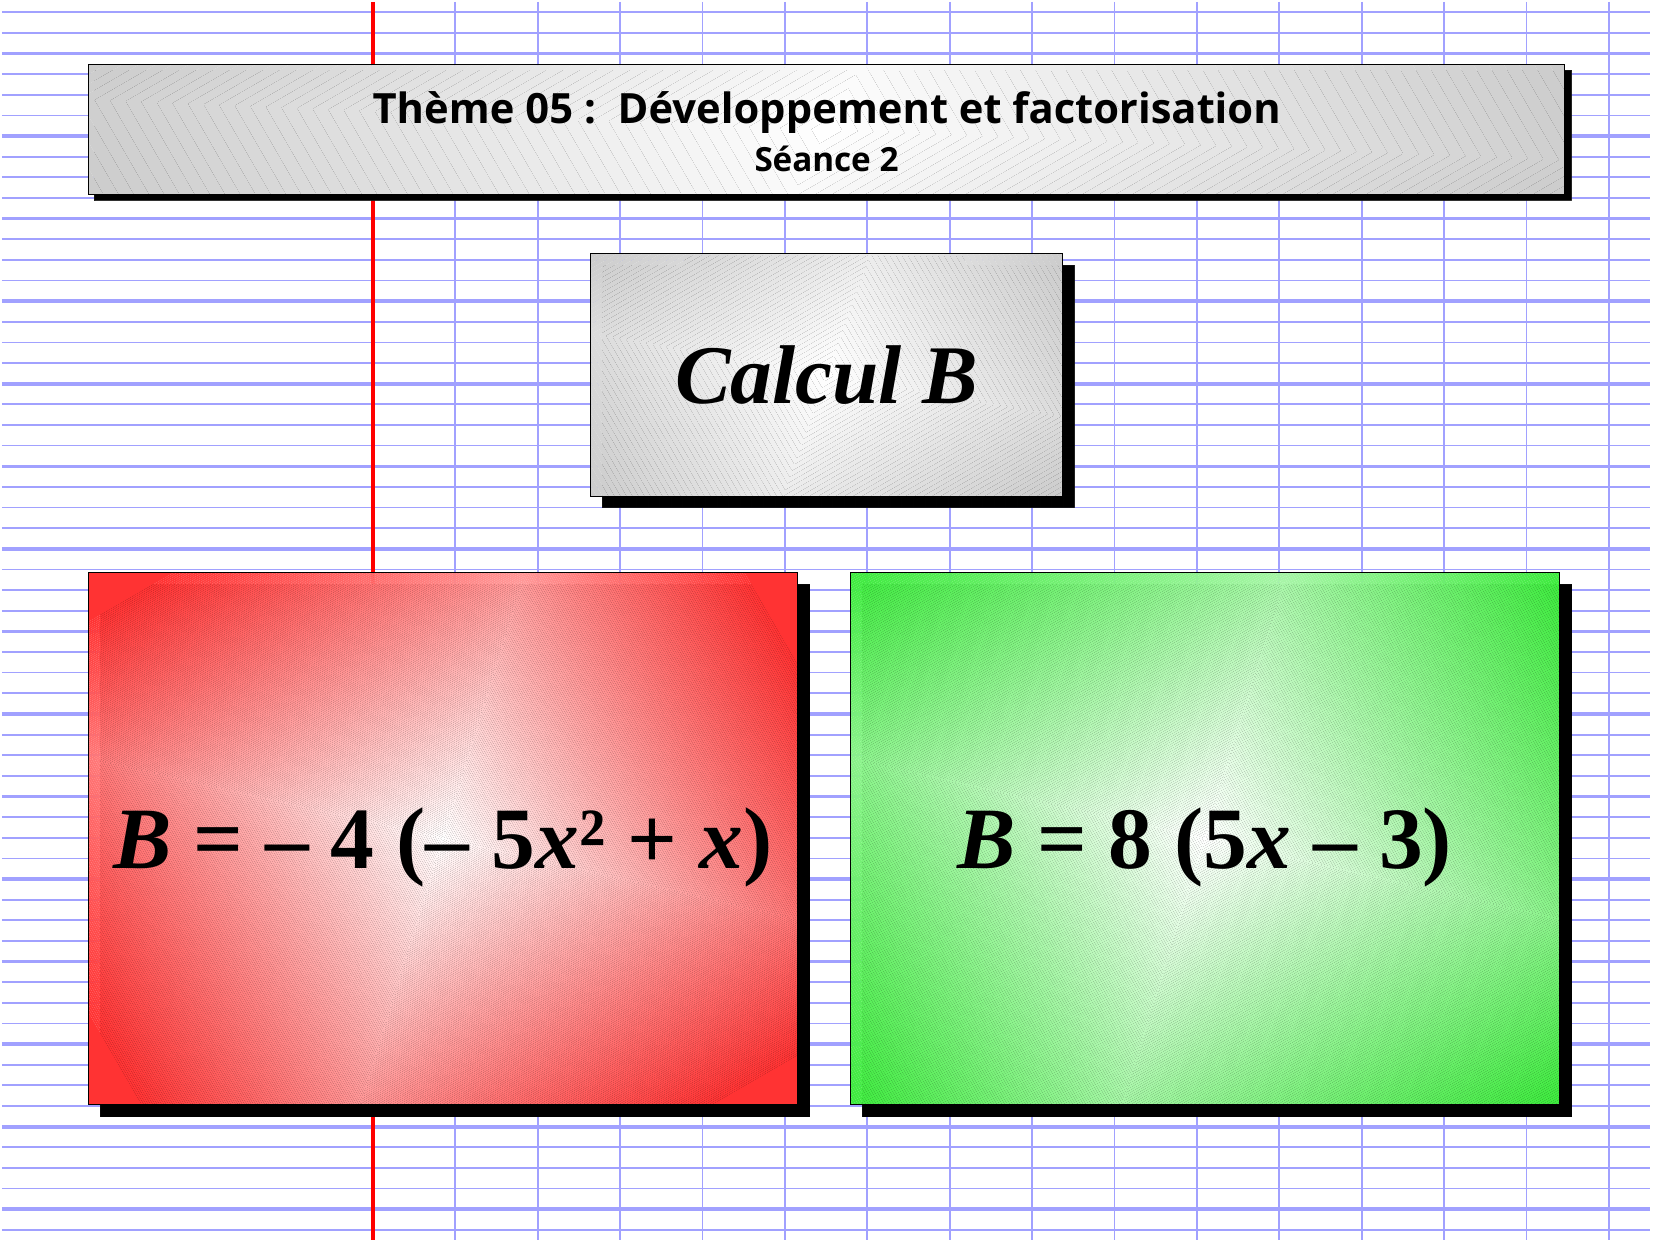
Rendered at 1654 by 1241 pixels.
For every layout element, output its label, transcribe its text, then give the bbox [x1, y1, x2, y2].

text_box Thème 05 : Développement et factorisation Séance 2 [88, 64, 1565, 195]
text_box B = – 4 (– 5x² + x) [88, 572, 798, 1105]
text_box B = 8 (5x – 3) [850, 572, 1560, 1105]
picture [0, 0, 1654, 1241]
text_box Calcul B [590, 253, 1063, 497]
